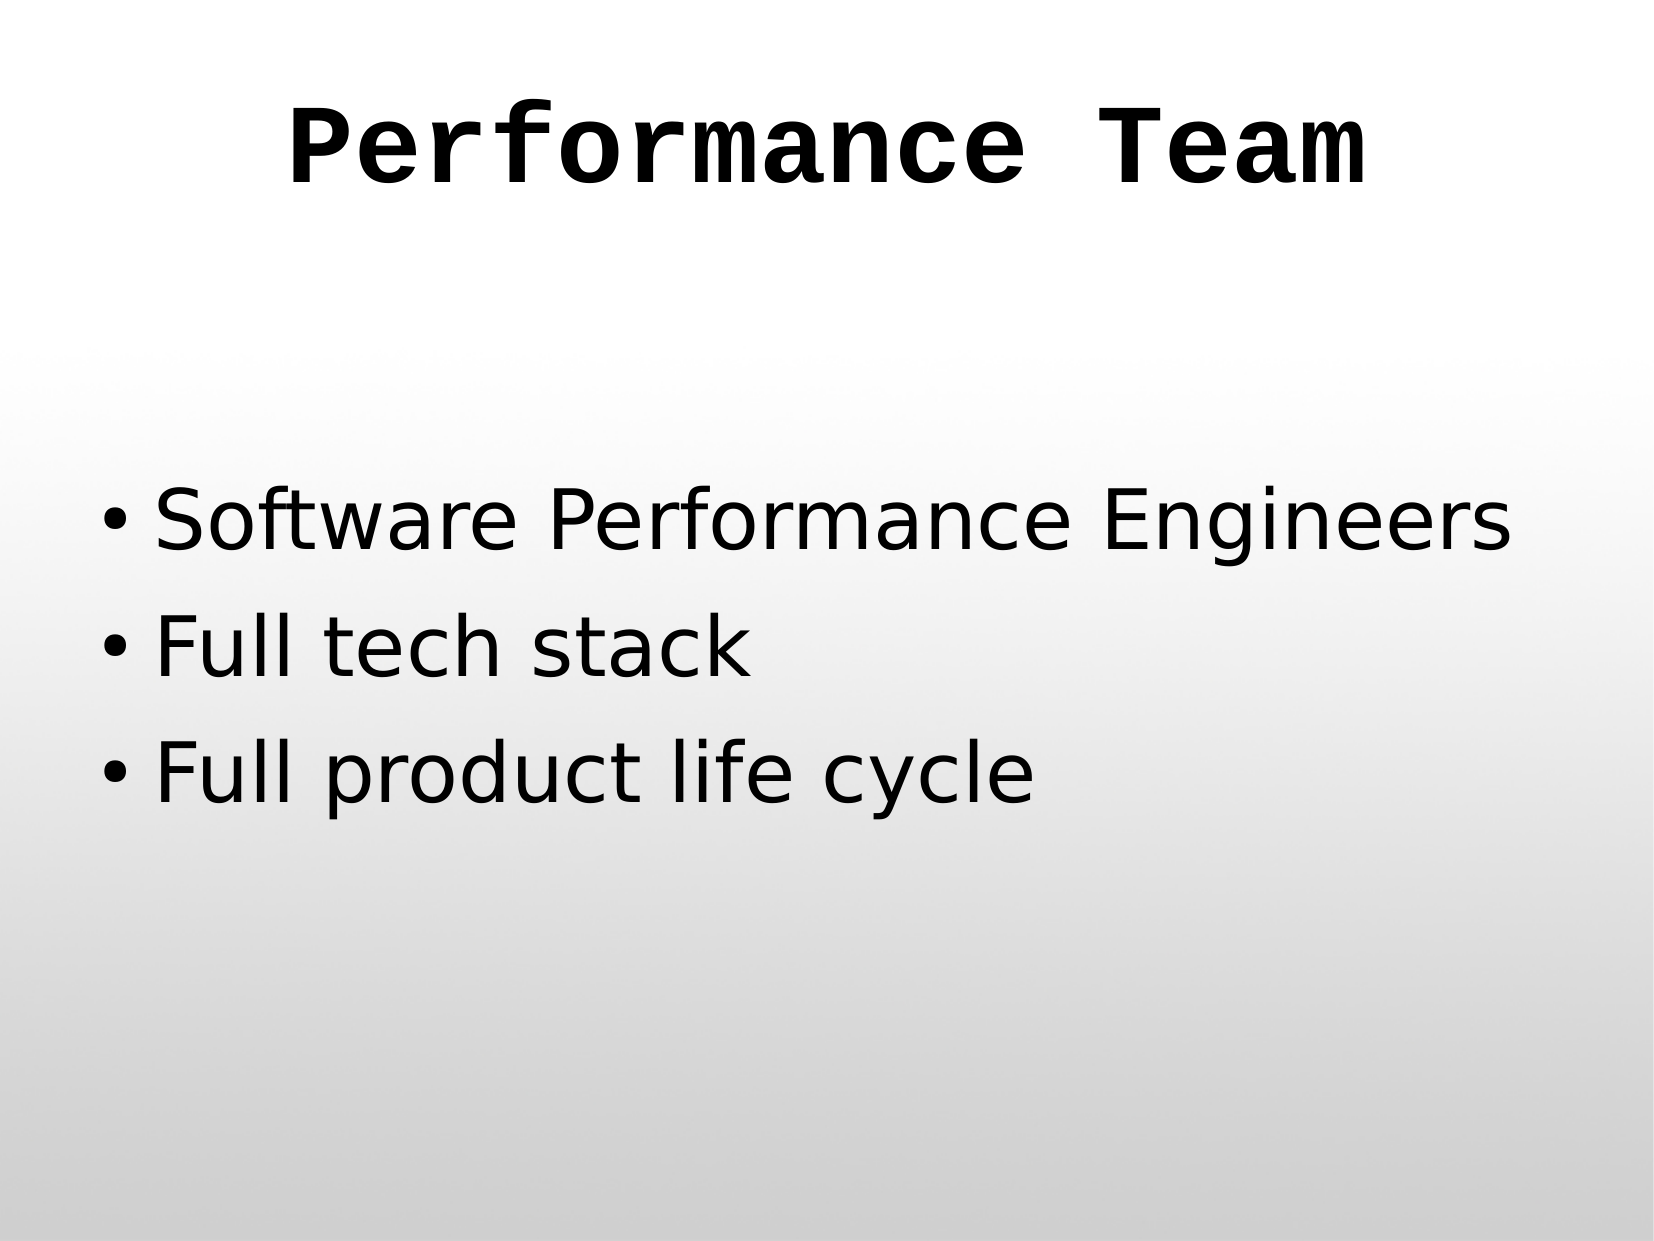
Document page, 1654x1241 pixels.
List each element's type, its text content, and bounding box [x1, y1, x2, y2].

list Software Performance Engineers Full tech stack Full product life cycle [82, 472, 1571, 874]
picture [0, 0, 1654, 1241]
title Performance Team [82, 49, 1571, 257]
